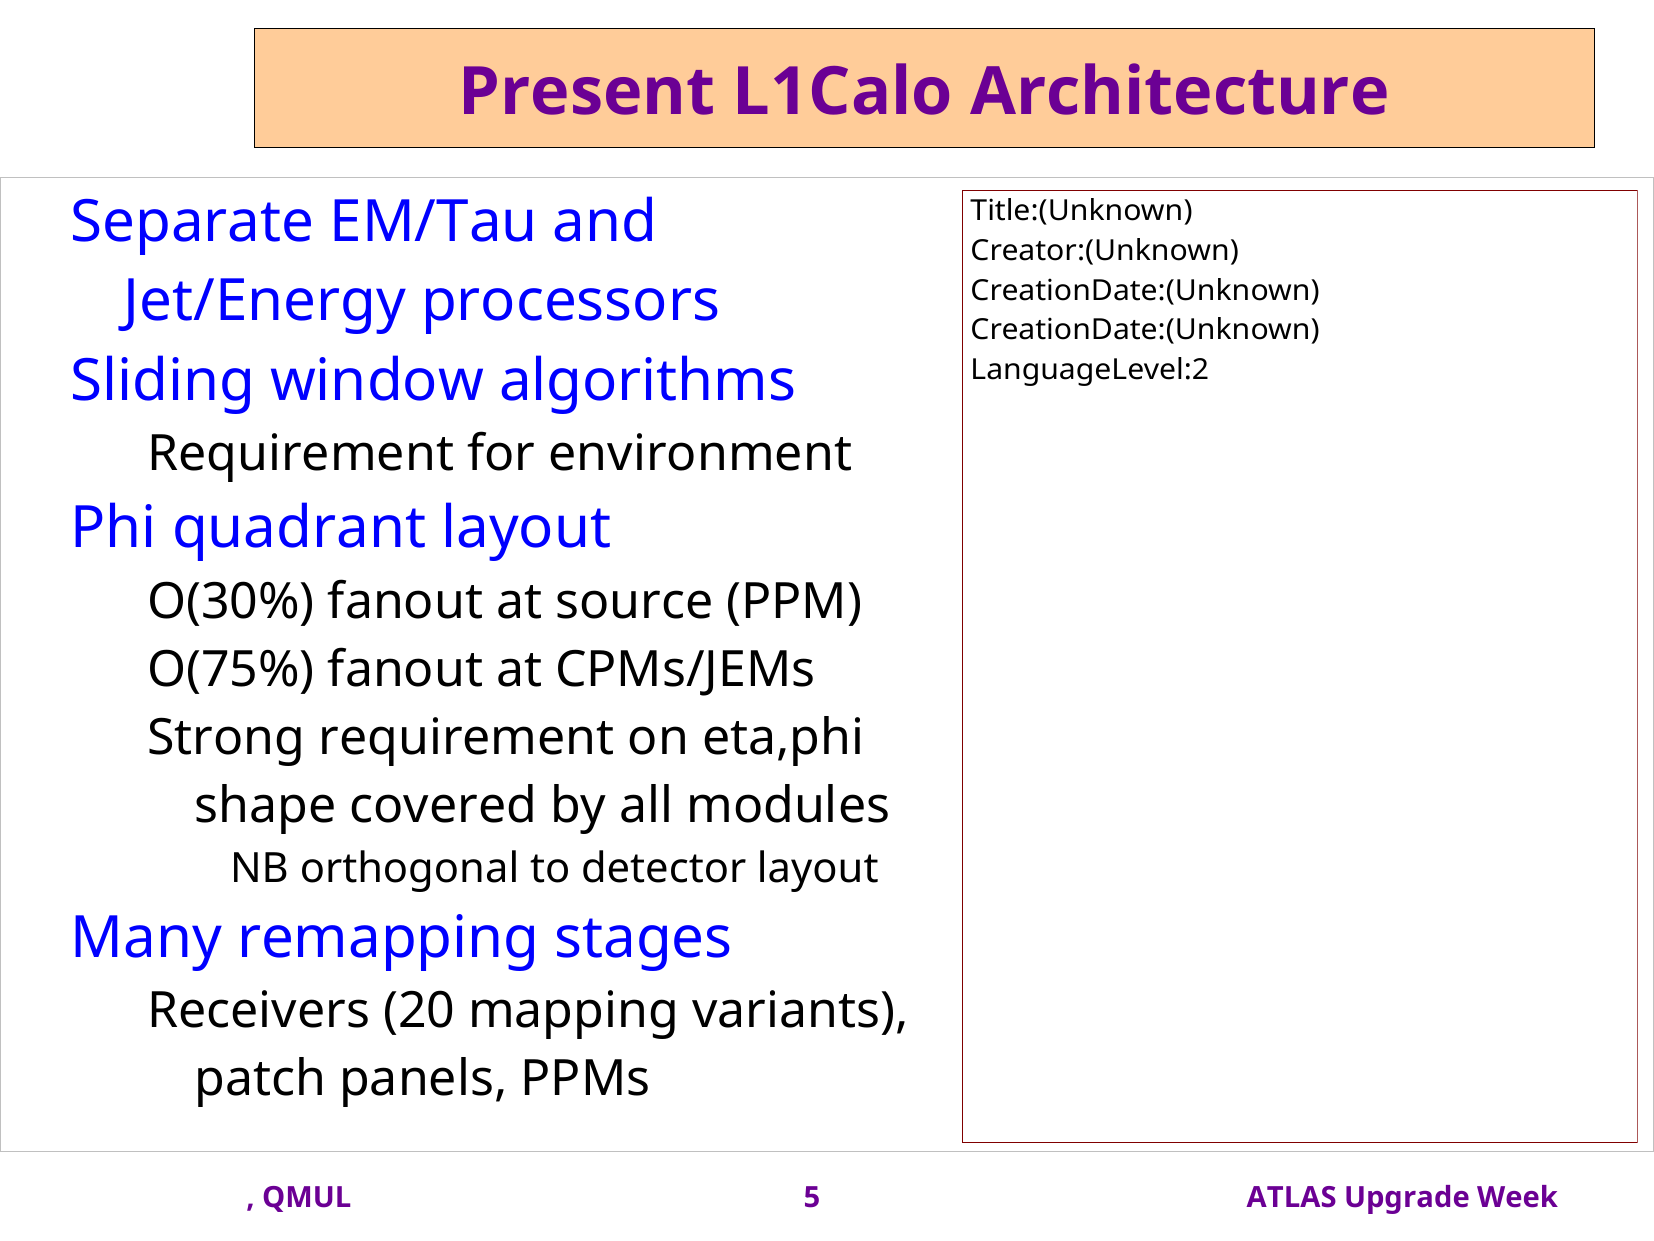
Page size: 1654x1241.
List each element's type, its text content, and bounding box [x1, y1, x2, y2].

picture [960, 188, 1638, 1143]
list Separate EM/Tau and Jet/Energy processors Sliding window algorithms Requirement for environment Phi quadrant layout O(30%) fanout at source (PPM) O(75%) fanout at CPMs/JEMs Strong requirement on eta,phi shape covered by all modules NB orthogonal to detector layout Many remapping stages Receivers (20 mapping variants), patch panels, PPMs [52, 179, 952, 1131]
title Present L1Calo Architecture [254, 28, 1595, 148]
